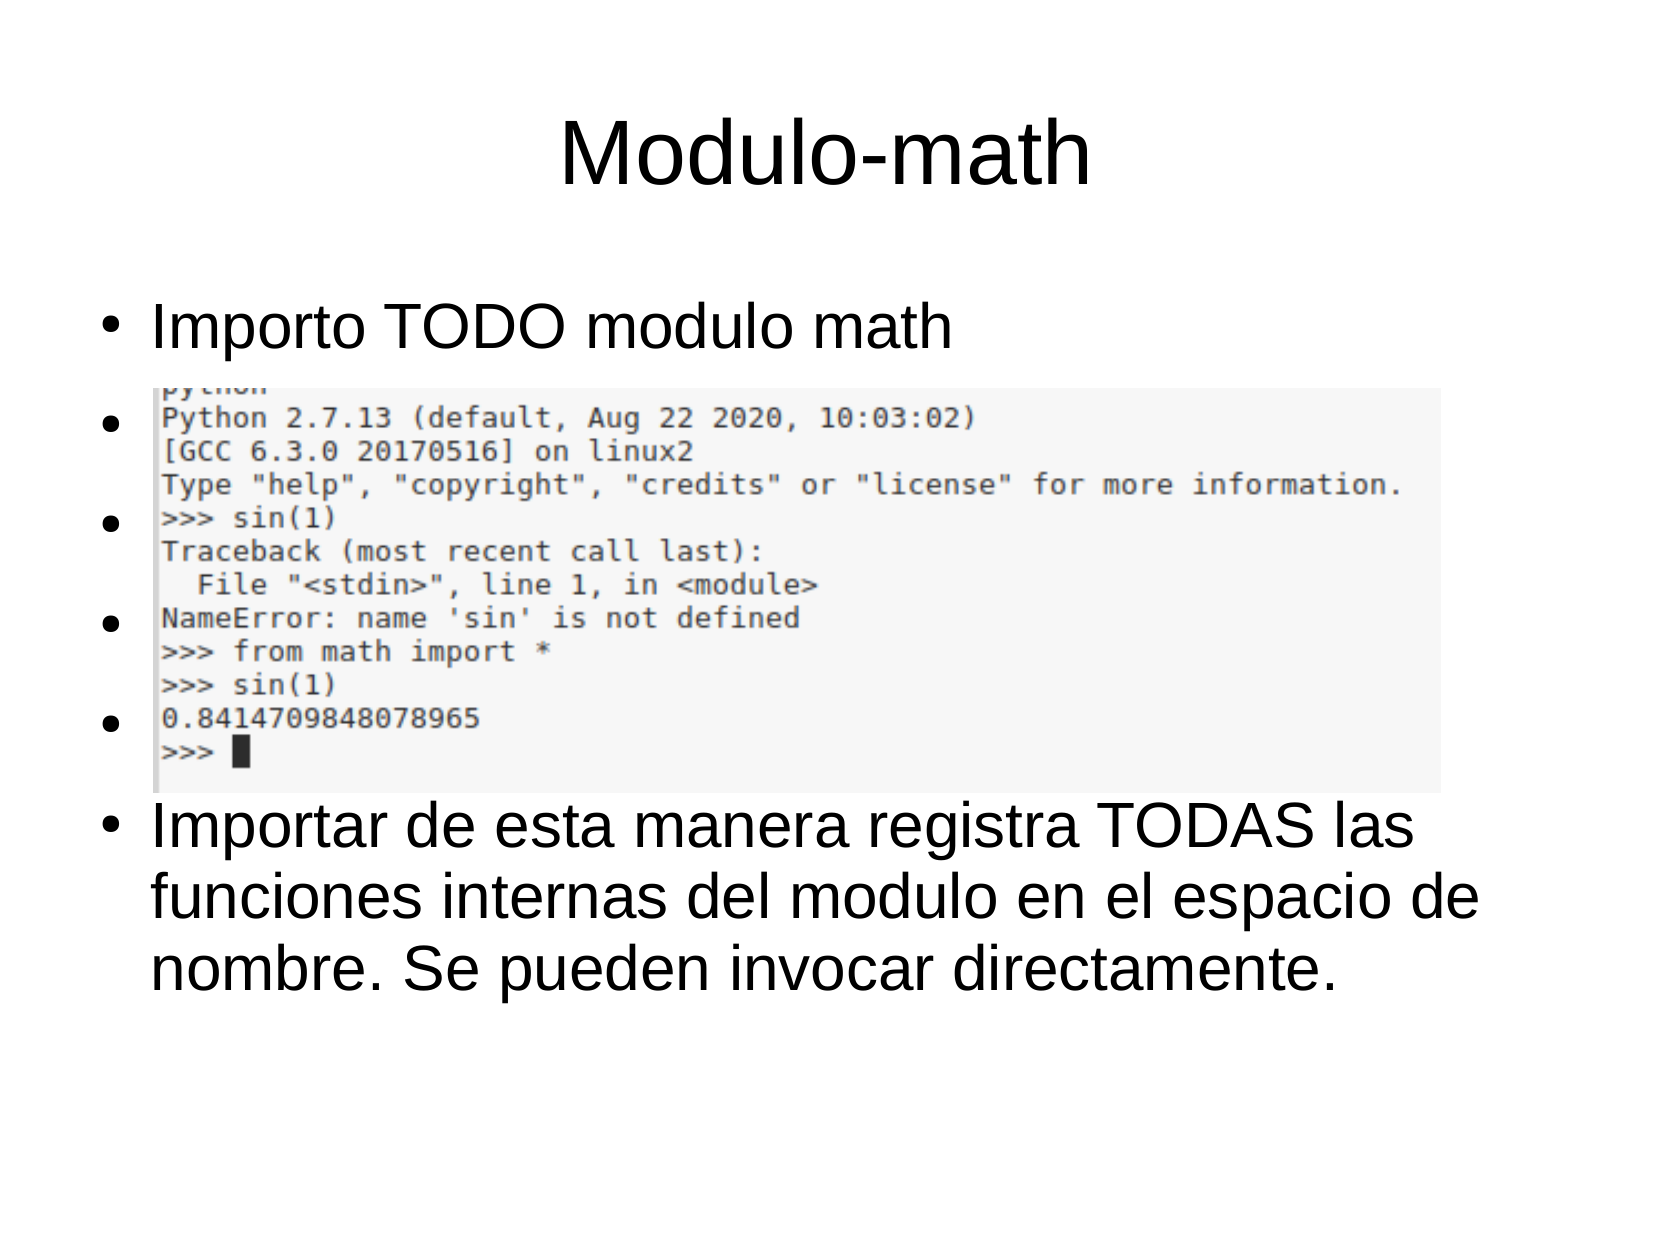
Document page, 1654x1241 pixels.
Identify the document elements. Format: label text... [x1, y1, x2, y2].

list Importo TODO modulo math Importar de esta manera registra TODAS las funciones internas del modulo en el espacio de nombre. Se pueden invocar directamente. [82, 290, 1571, 1010]
picture [153, 388, 1441, 793]
title Modulo-math [82, 49, 1571, 257]
